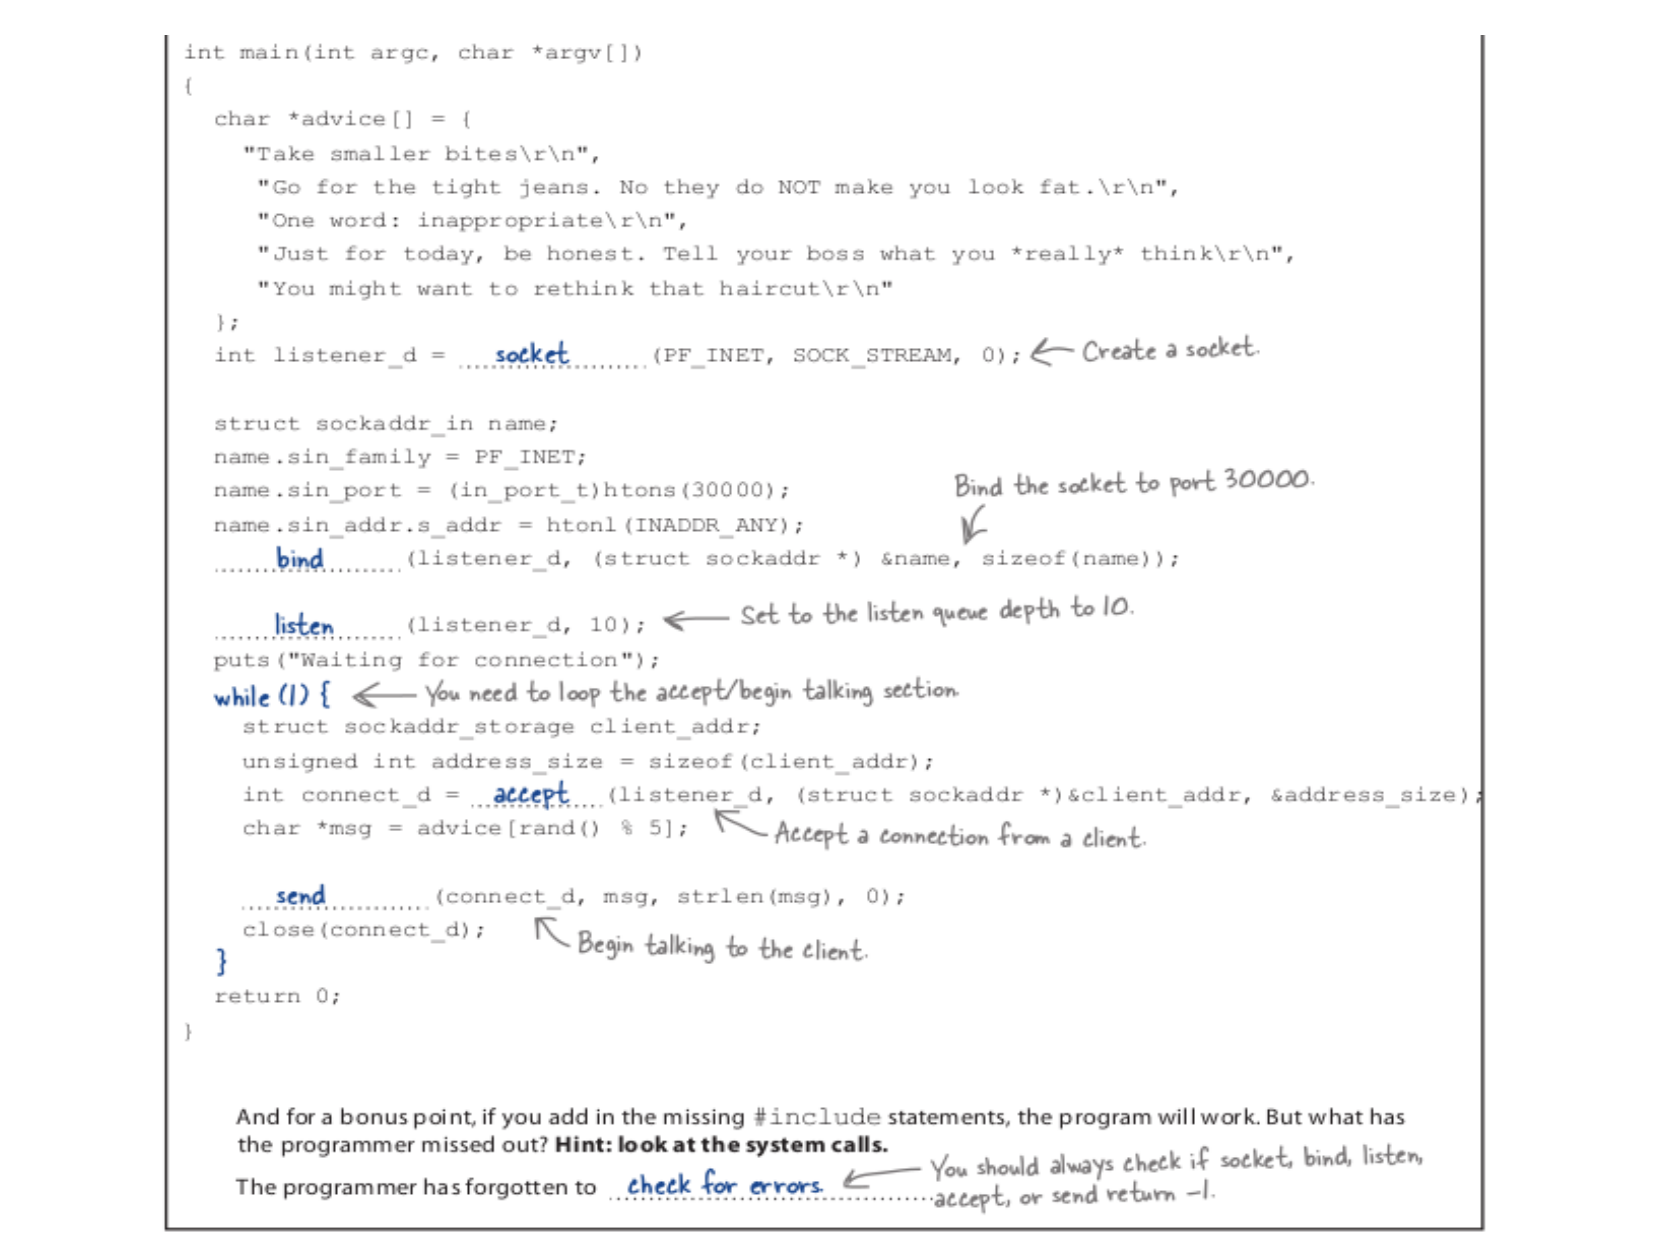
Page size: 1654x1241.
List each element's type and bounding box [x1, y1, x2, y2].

picture [141, 35, 1524, 1241]
